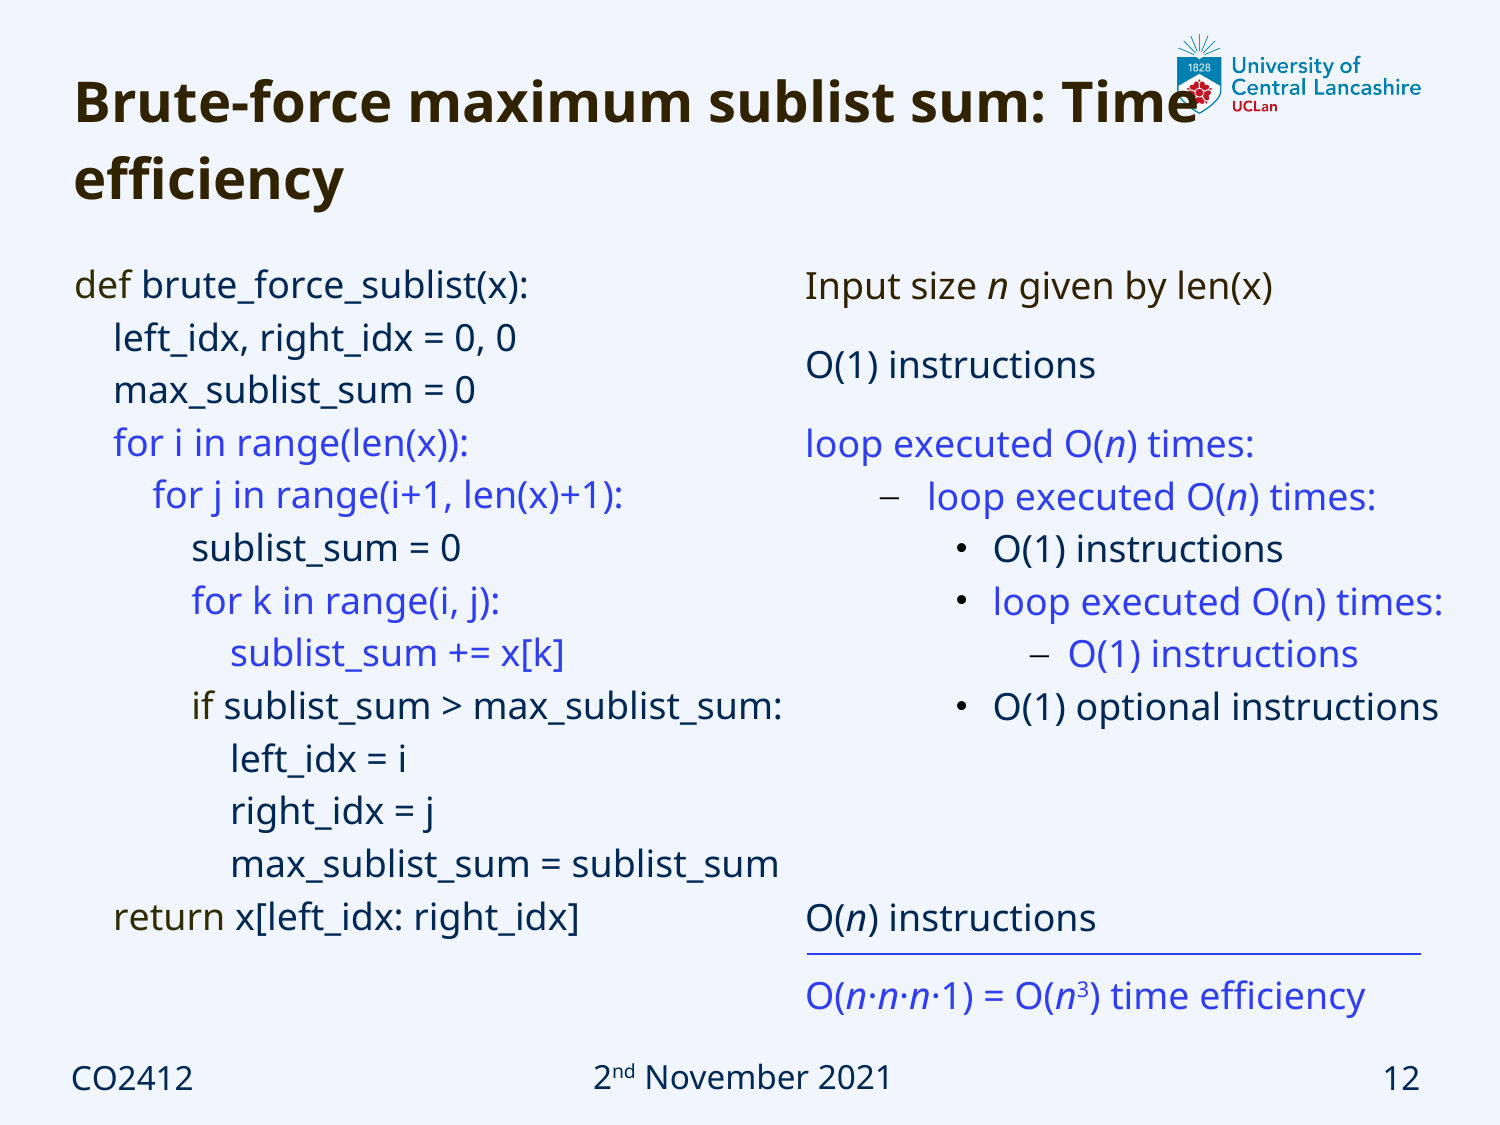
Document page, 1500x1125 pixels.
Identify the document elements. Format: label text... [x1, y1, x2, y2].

text_box Input size n given by len(x) O(1) instructions loop executed O(n) times: loop executed O(n) times: O(1) instructions loop executed O(n) times: O(1) instructions O(1) optional instructions O(n) instructions O(n·n·n·1) = O(n3) time efficiency [790, 247, 1500, 1025]
picture [1177, 34, 1421, 93]
text_box def brute_force_sublist(x): left_idx, right_idx = 0, 0 max_sublist_sum = 0 for i in range(len(x)): for j in range(i+1, len(x)+1): sublist_sum = 0 for k in range(i, j): sublist_sum += x[k] if sublist_sum > max_sublist_sum: left_idx = i right_idx = j max_sublist_sum = sublist_sum return x[left_idx: right_idx] [59, 246, 831, 945]
title Brute-force maximum sublist sum: Time efficiency [58, 93, 1475, 186]
